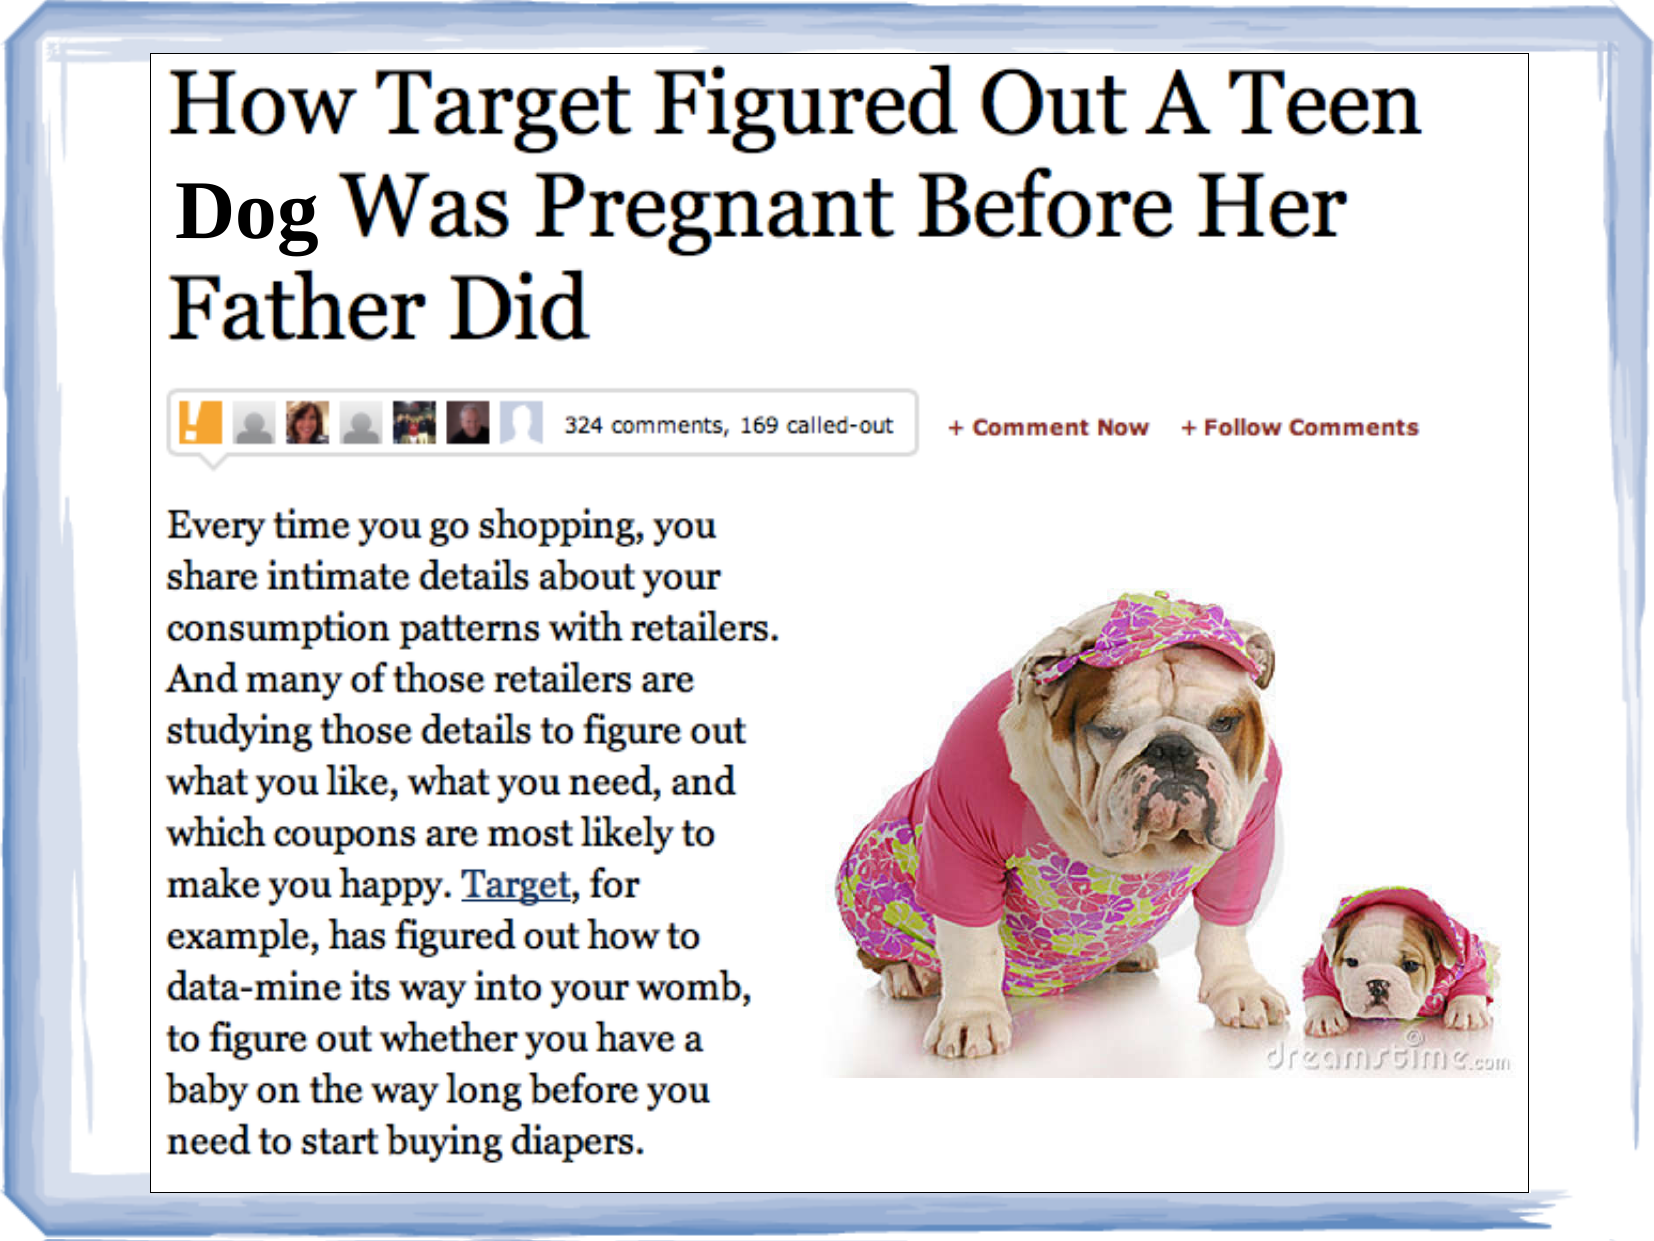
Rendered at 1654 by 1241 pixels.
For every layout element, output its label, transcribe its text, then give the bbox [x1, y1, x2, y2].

text_box [795, 465, 1516, 1186]
text_box Dog [292, 203, 303, 221]
picture [0, 0, 1654, 1241]
text_box Dog [287, 241, 309, 252]
text_box Dog [165, 165, 331, 256]
